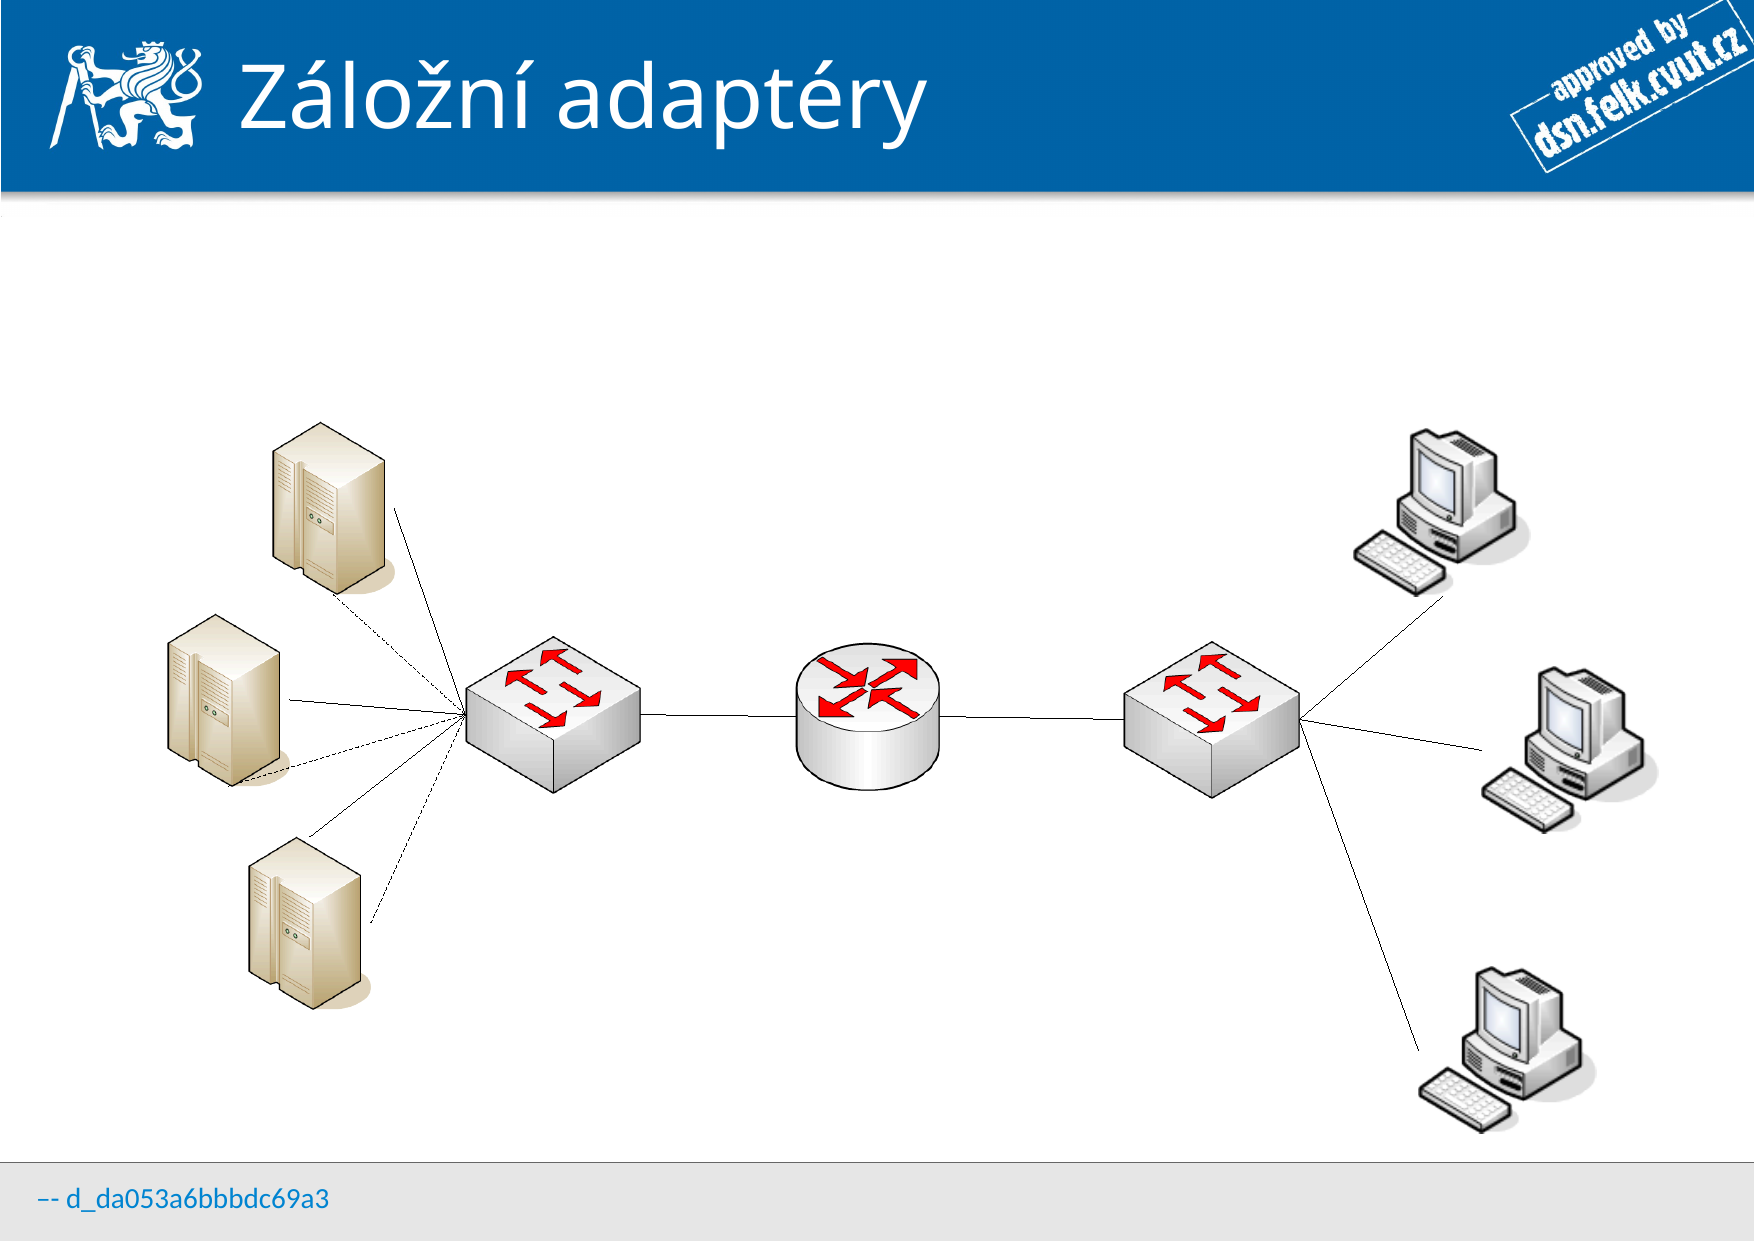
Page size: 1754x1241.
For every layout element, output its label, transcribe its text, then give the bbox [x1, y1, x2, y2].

picture [1353, 428, 1531, 597]
picture [167, 613, 290, 787]
picture [795, 642, 940, 791]
picture [465, 635, 641, 794]
title Záložní adaptéry [238, 0, 1512, 188]
picture [1481, 666, 1659, 834]
picture [248, 836, 371, 1010]
picture [1, 0, 1754, 217]
picture [1123, 640, 1300, 799]
picture [272, 421, 395, 595]
picture [1418, 966, 1597, 1134]
